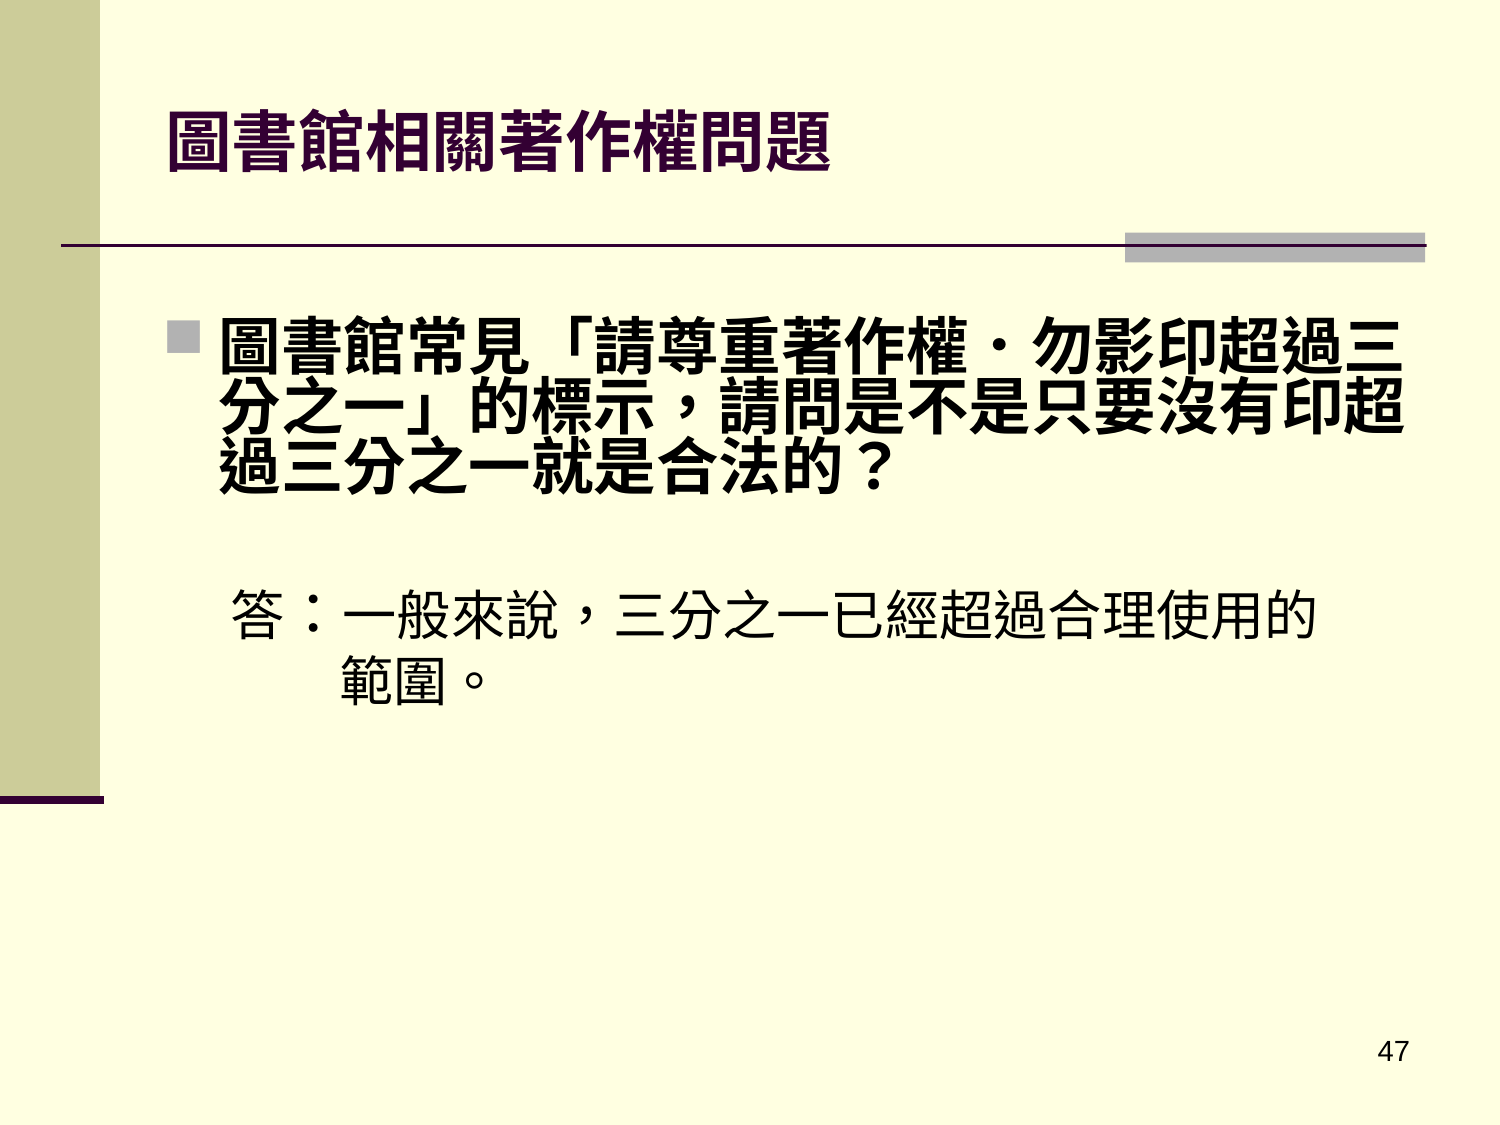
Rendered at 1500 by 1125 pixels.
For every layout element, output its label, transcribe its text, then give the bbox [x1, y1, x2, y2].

text_box <編號> [1074, 1024, 1426, 1103]
title 圖書館相關著作權問題 [150, 45, 1426, 234]
list 圖書館常見「請尊重著作權．勿影印超過三分之一」的標示，請問是不是只要沒有印超過三分之一就是合法的？ 答：一般來說，三分之一已經超過合理使用的 範圍。 [147, 314, 1423, 1000]
